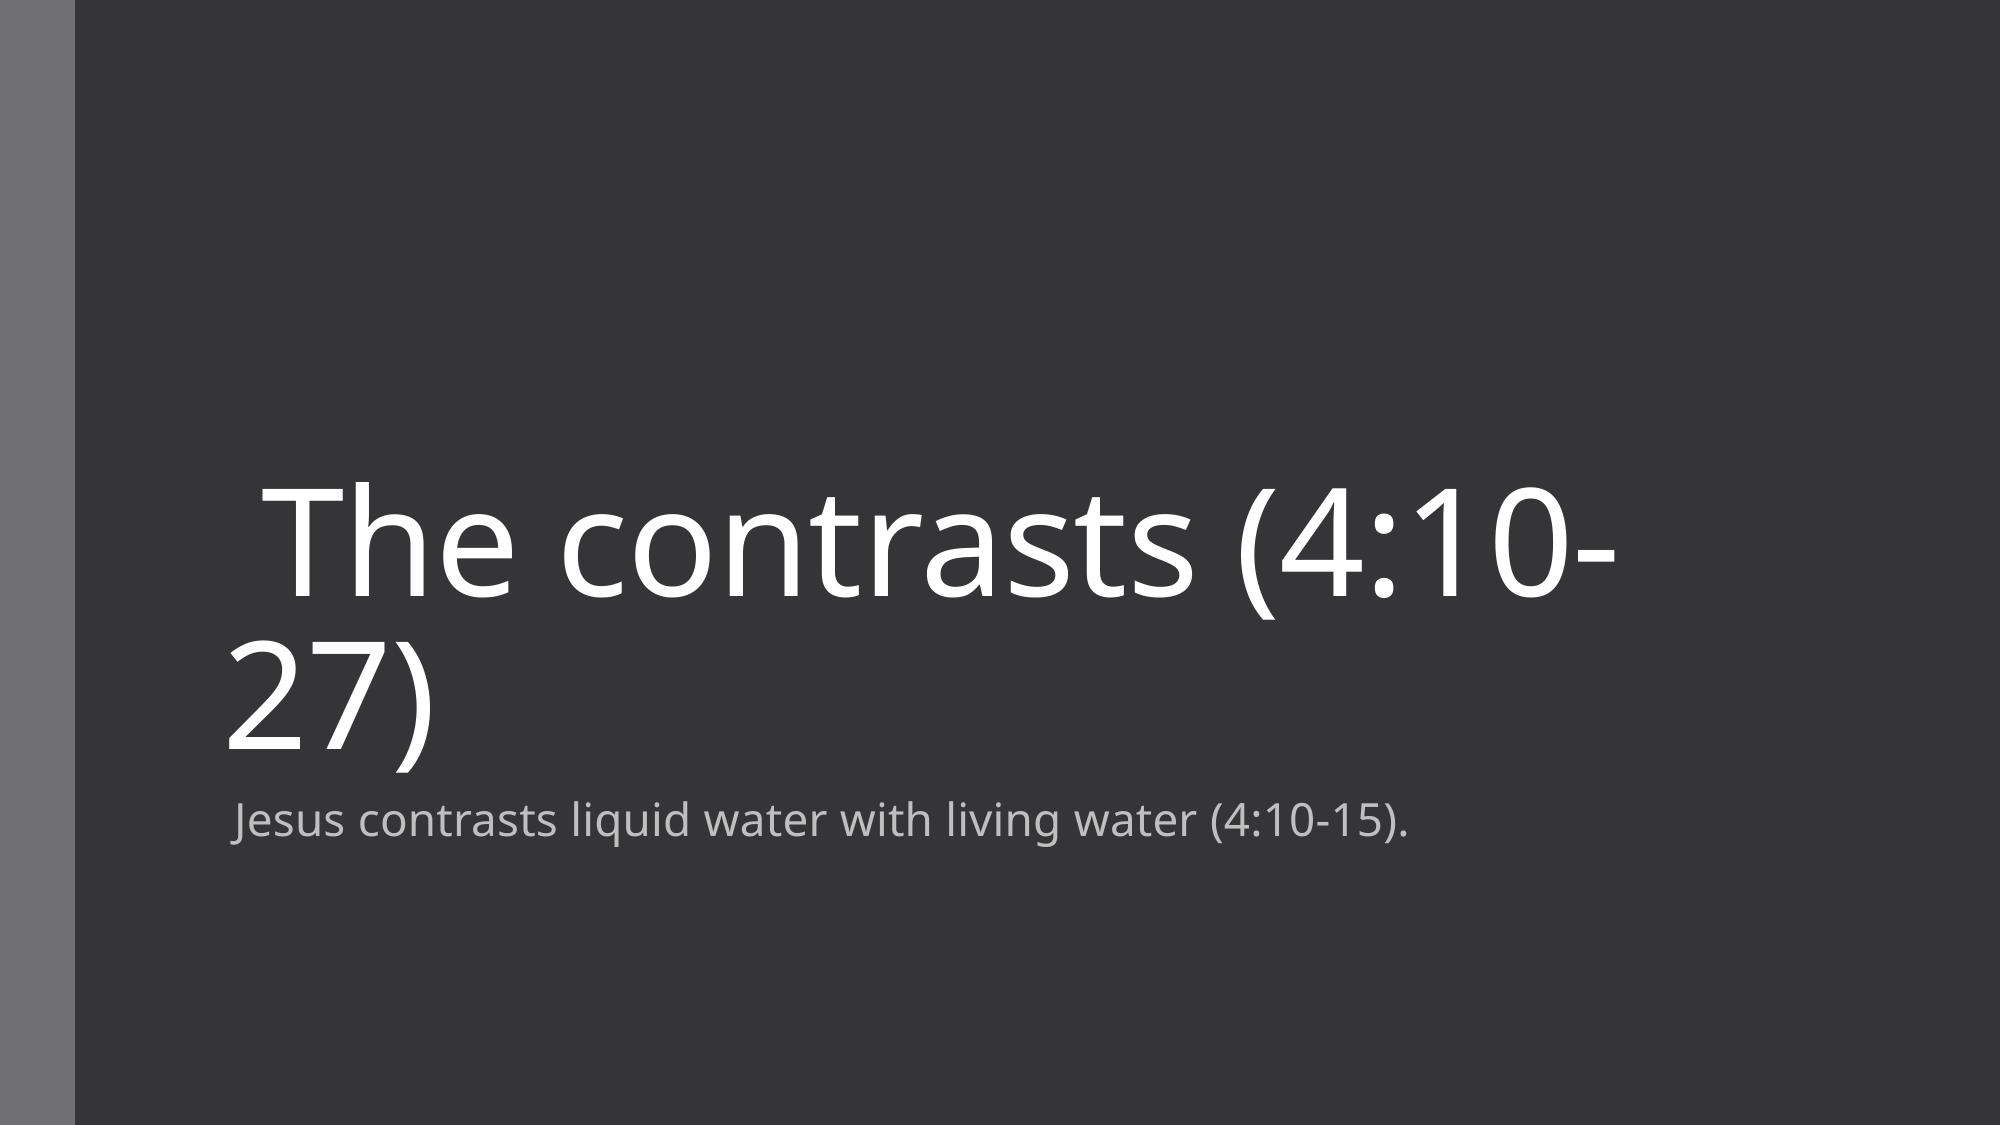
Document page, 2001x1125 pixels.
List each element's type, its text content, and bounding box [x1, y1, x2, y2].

title The contrasts (4:10-27) [206, 124, 1752, 787]
subtitle Jesus contrasts liquid water with living water (4:10-15). [206, 787, 1752, 1066]
